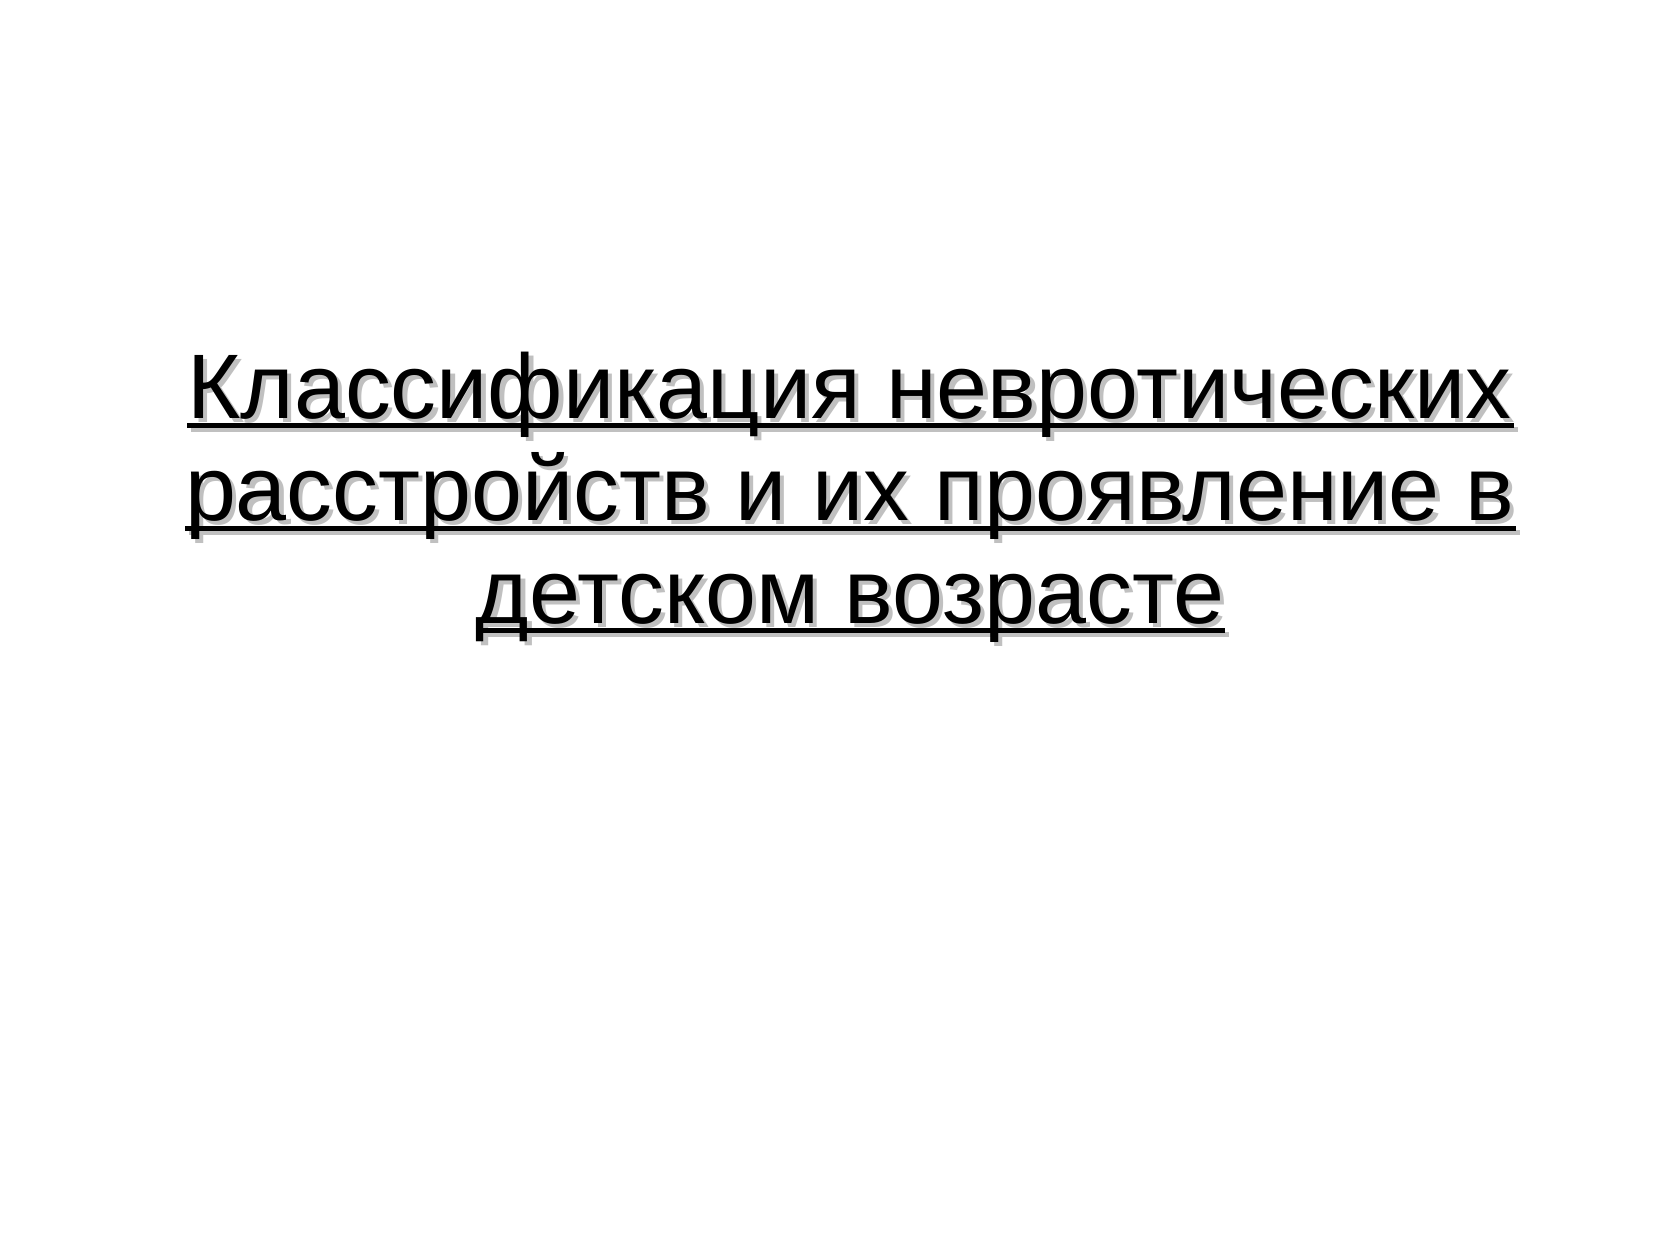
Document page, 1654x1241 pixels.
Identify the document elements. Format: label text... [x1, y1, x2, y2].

title Классификация невротических расстройств и их проявление в детском возрасте [106, 0, 1595, 643]
